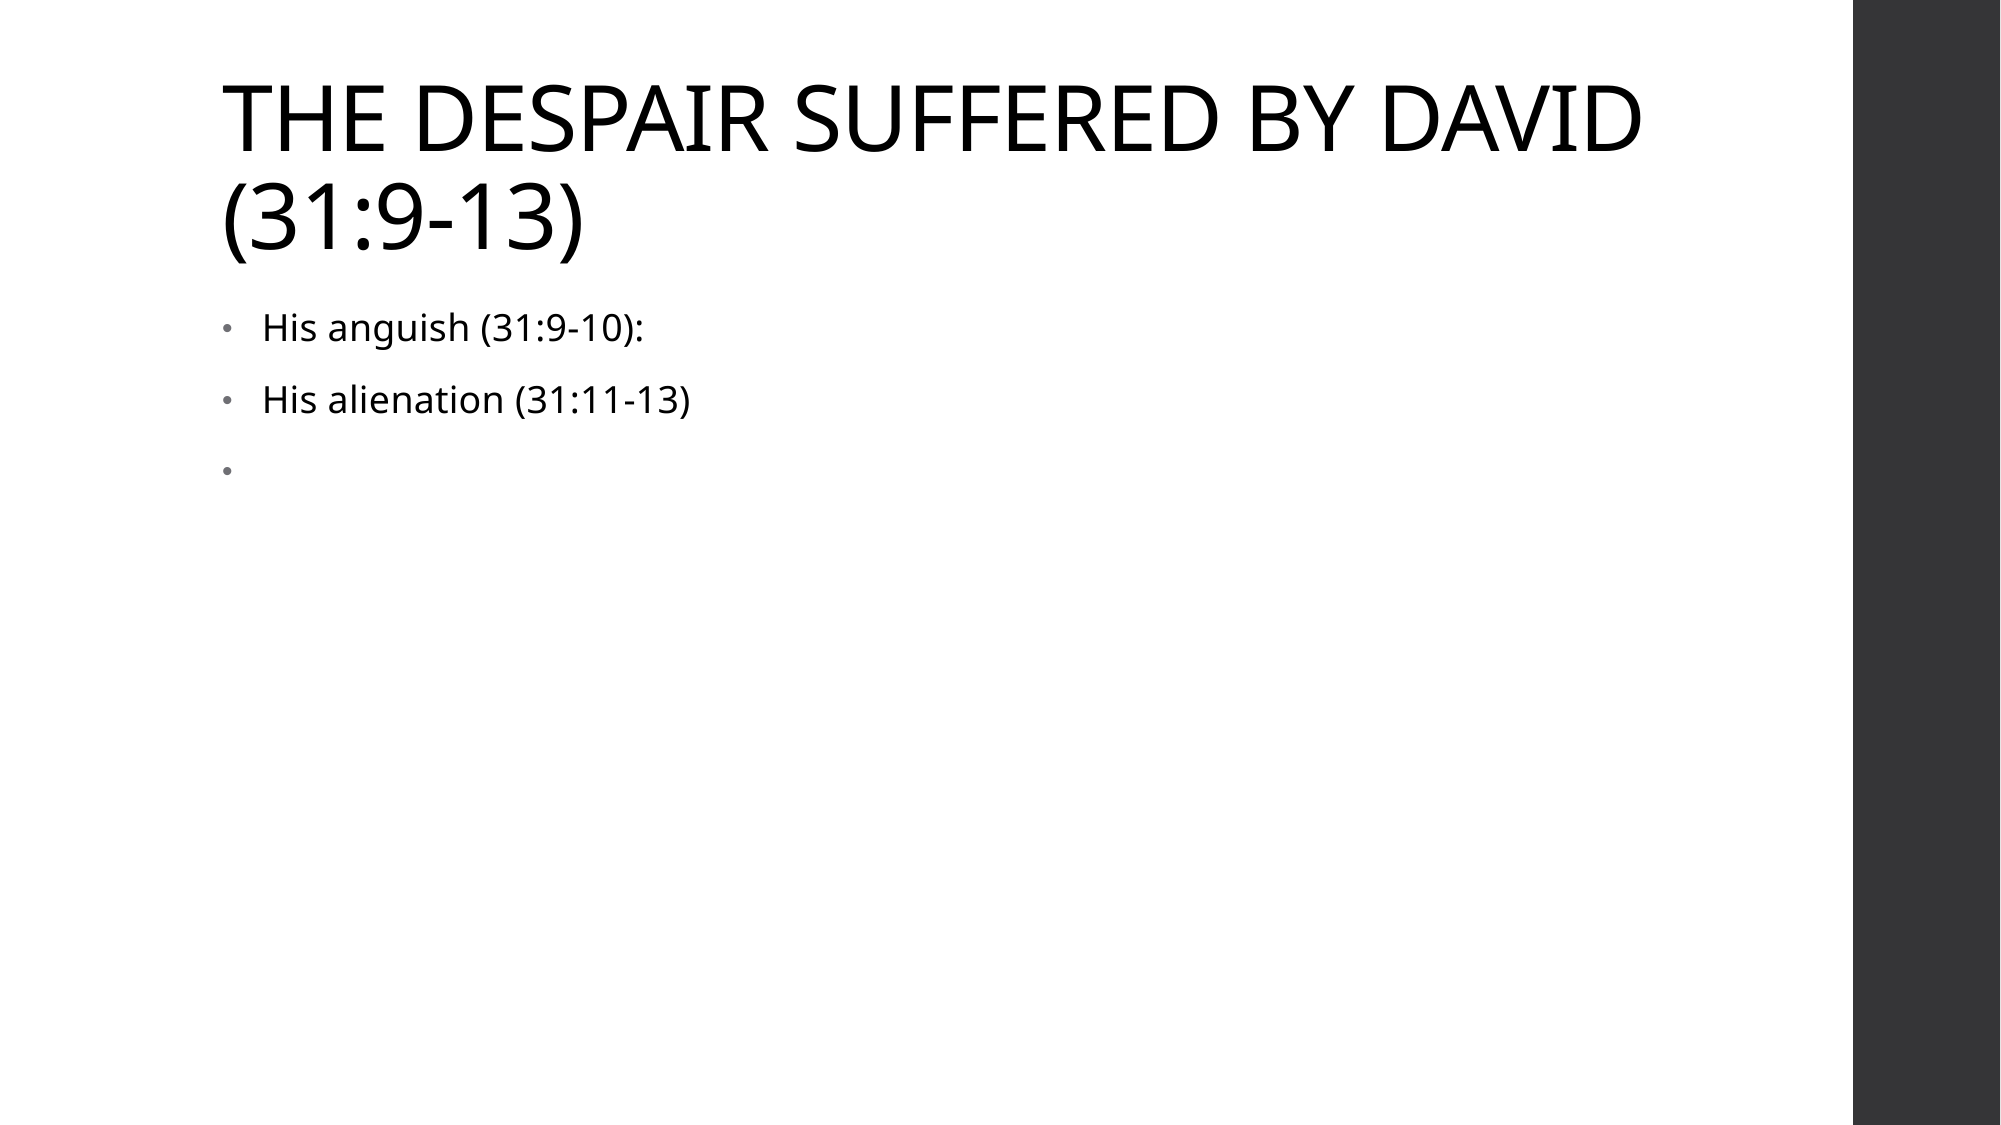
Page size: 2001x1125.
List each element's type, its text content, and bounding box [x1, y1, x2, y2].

title THE DESPAIR SUFFERED BY DAVID (31:9-13) [206, 60, 1797, 278]
list His anguish (31:9-10): His alienation (31:11-13) [206, 299, 1617, 1014]
